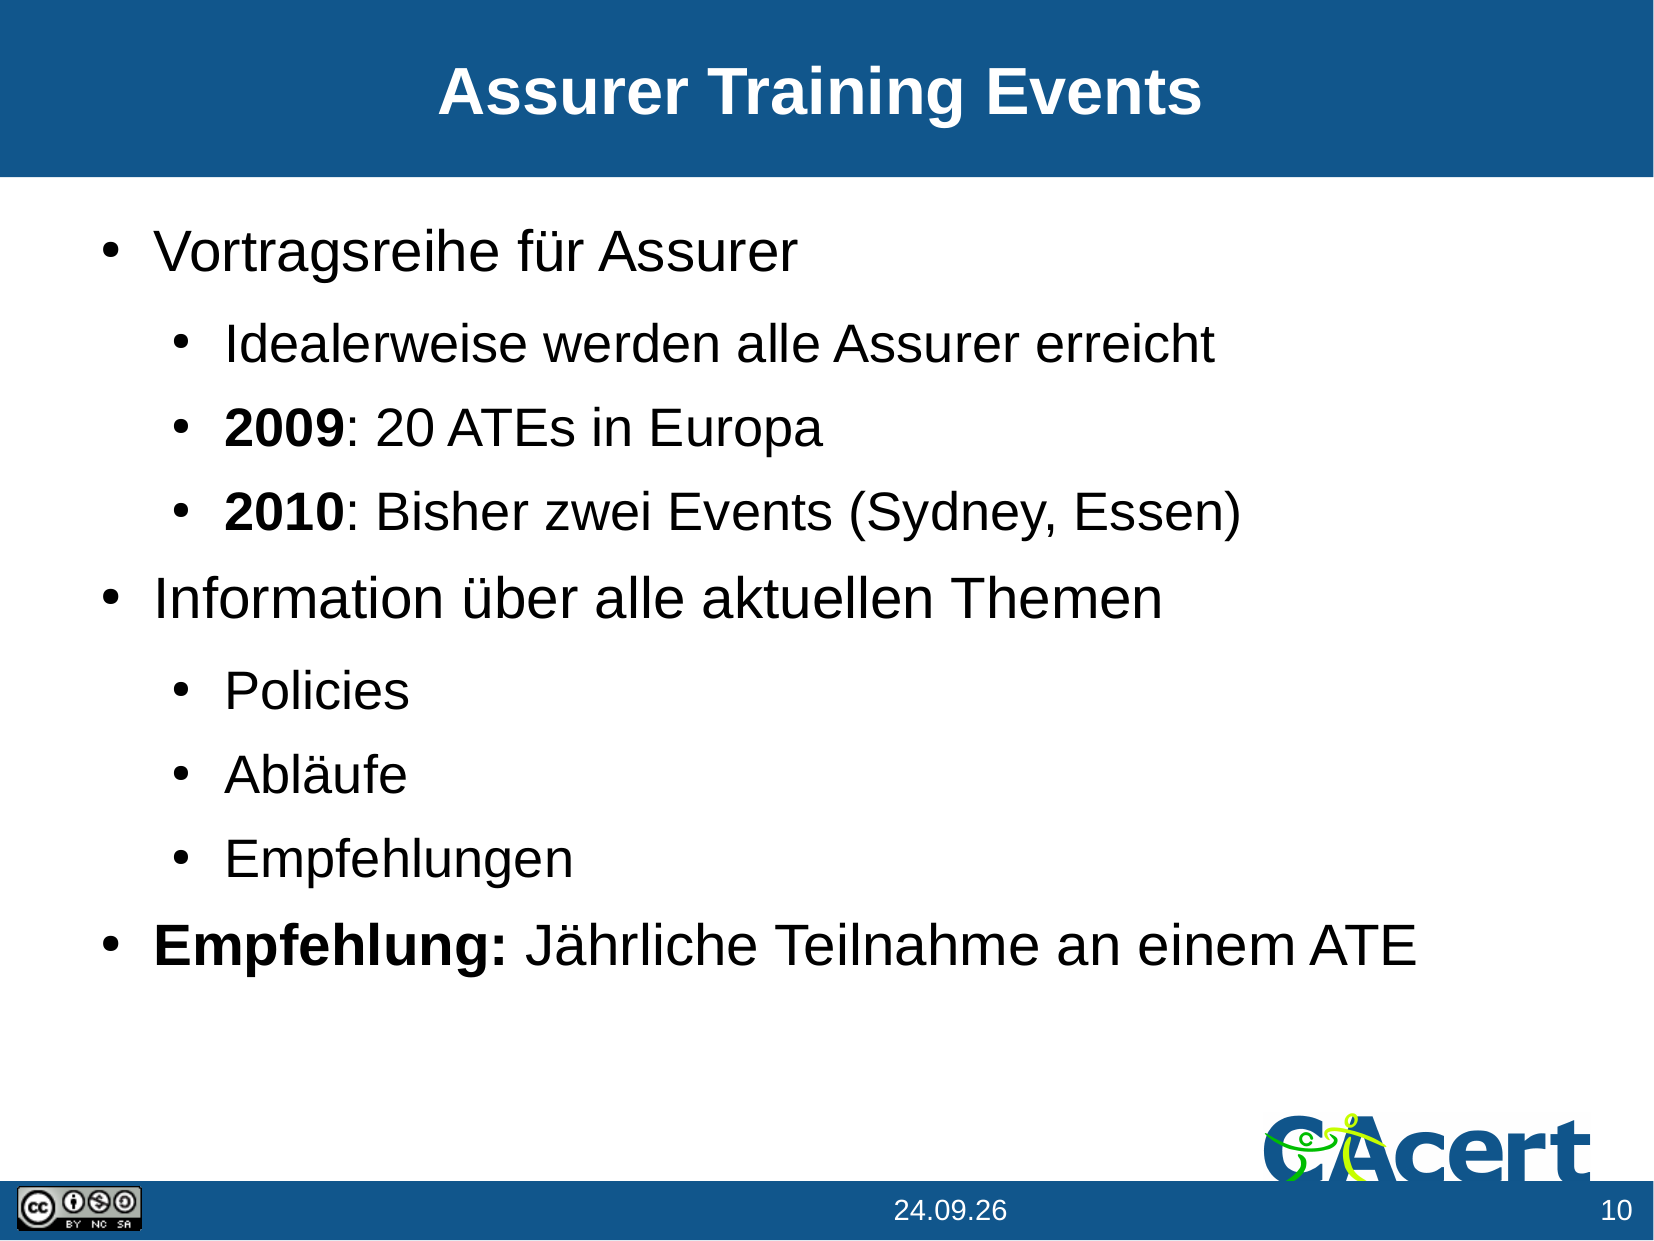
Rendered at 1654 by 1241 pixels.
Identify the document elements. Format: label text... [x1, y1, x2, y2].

list Vortragsreihe für Assurer Idealerweise werden alle Assurer erreicht 2009: 20 ATEs in Europa 2010: Bisher zwei Events (Sydney, Essen) Information über alle aktuellen Themen Policies Abläufe Empfehlungen Empfehlung: Jährliche Teilnahme an einem ATE [82, 218, 1571, 1077]
picture [17, 1186, 142, 1231]
title Assurer Training Events [76, 17, 1565, 166]
picture [1263, 1112, 1591, 1181]
